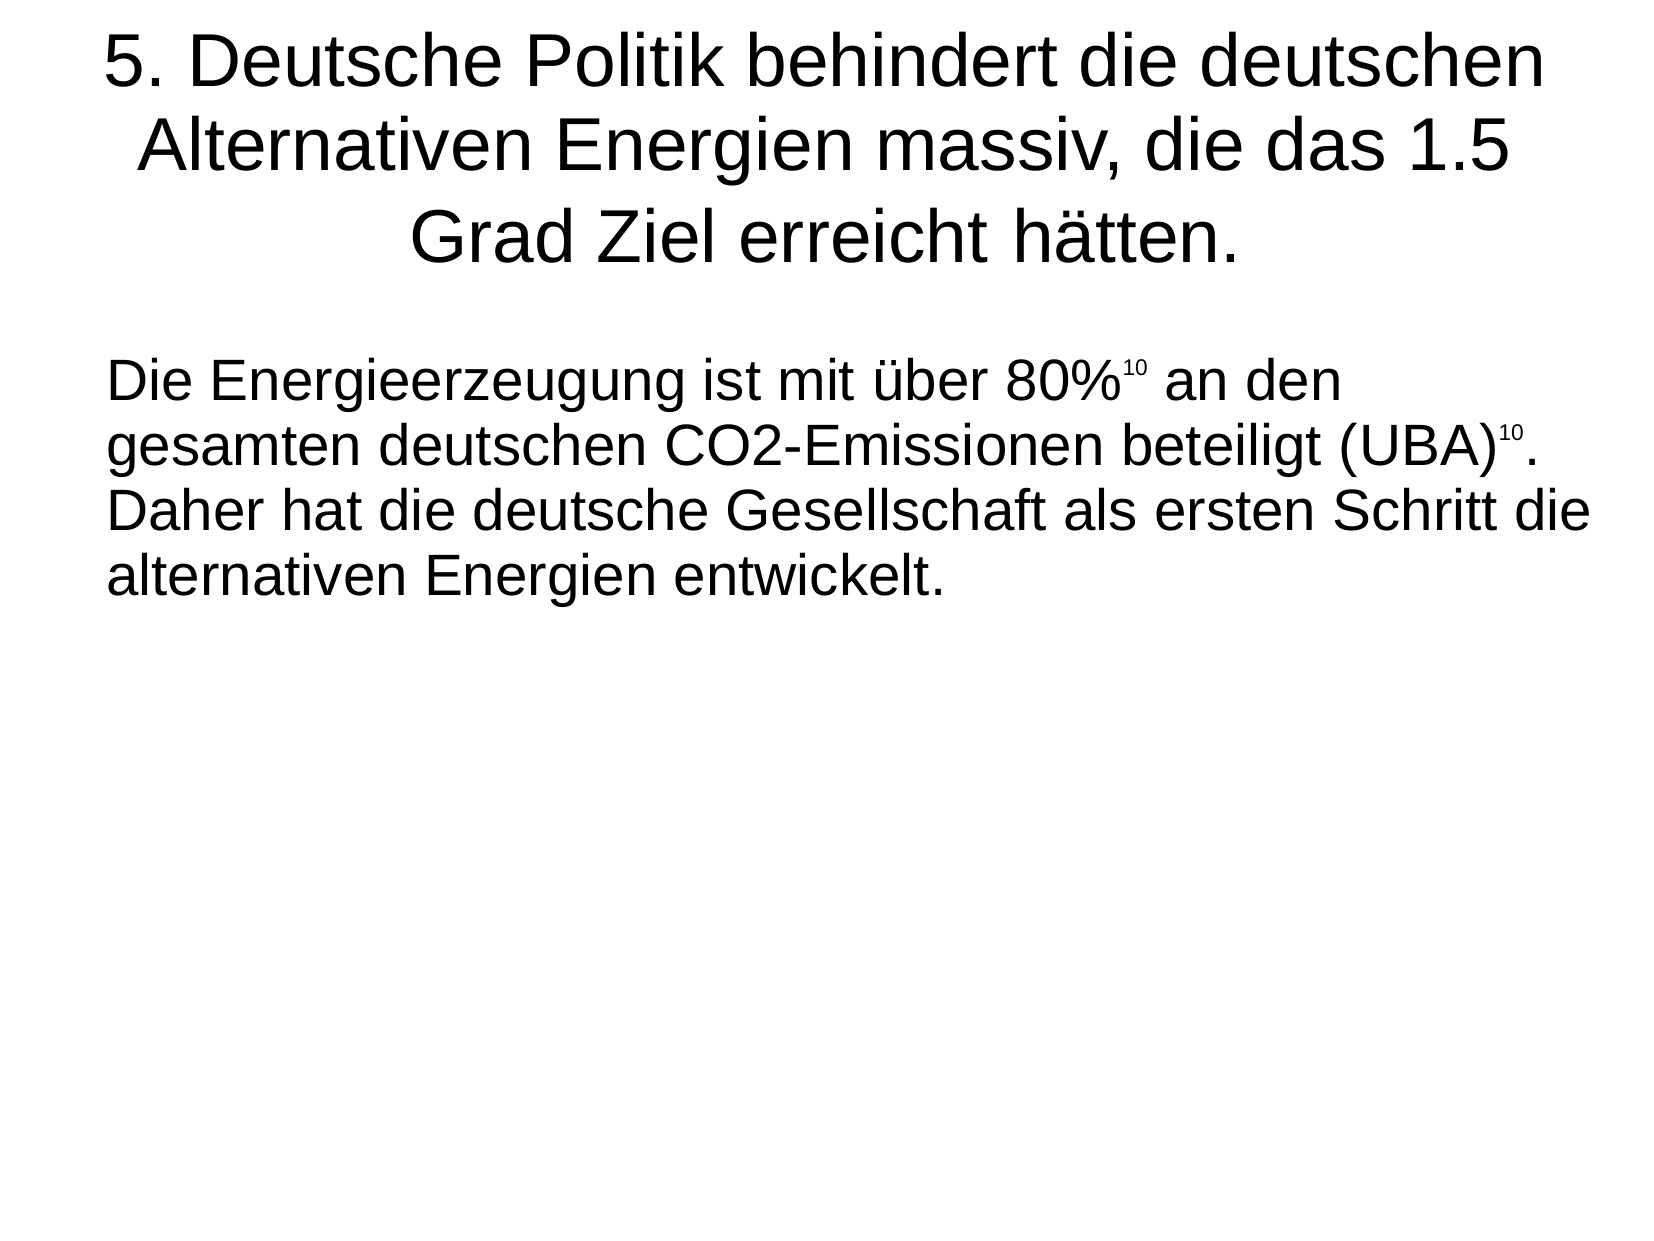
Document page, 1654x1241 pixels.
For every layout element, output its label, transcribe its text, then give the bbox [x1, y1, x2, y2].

title 5. Deutsche Politik behindert die deutschen Alternativen Energien massiv, die das 1.5 Grad Ziel erreicht hätten. [81, 18, 1570, 281]
subtitle Die Energieerzeugung ist mit über 80%10 an den gesamten deutschen CO2-Emissionen beteiligt (UBA)10. Daher hat die deutsche Gesellschaft als ersten Schritt die alternativen Energien entwickelt. [106, 347, 1595, 999]
